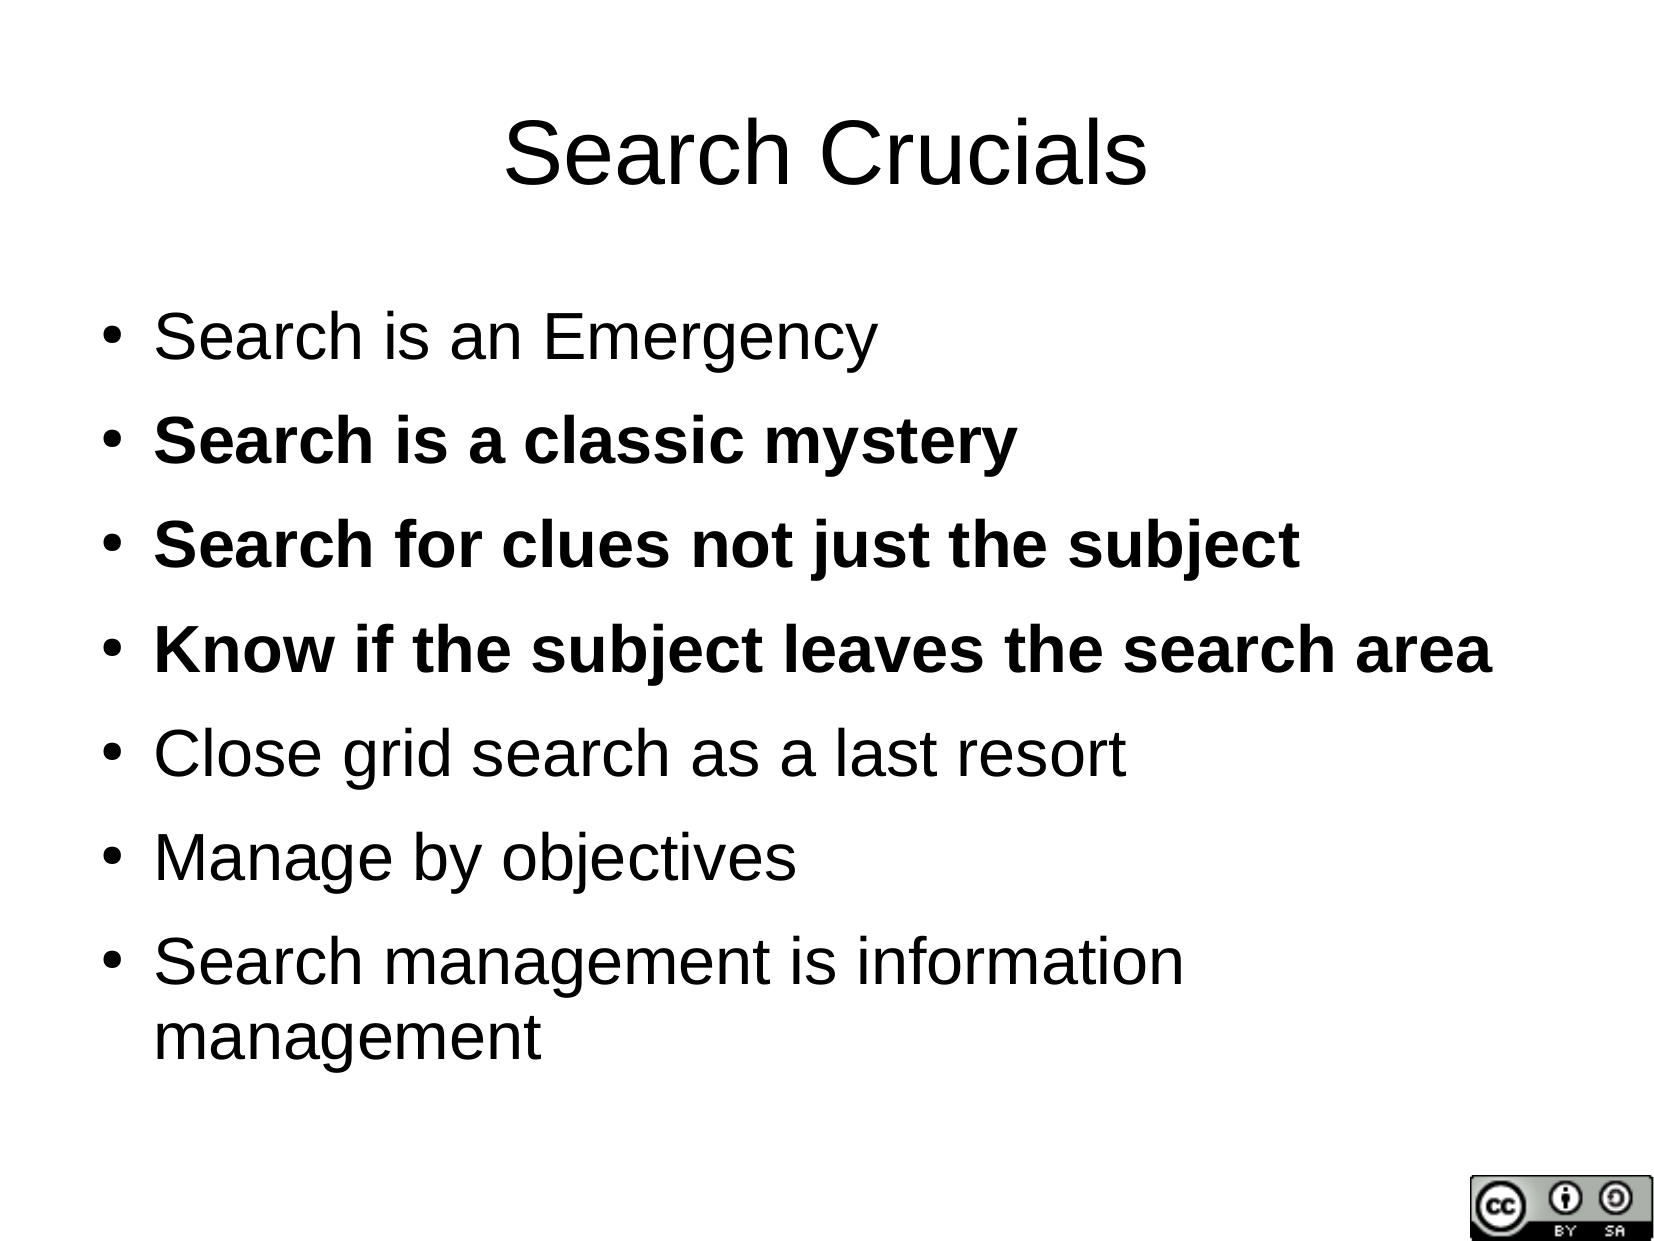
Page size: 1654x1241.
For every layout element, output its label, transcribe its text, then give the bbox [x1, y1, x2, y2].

list Search is an Emergency Search is a classic mystery Search for clues not just the subject Know if the subject leaves the search area Close grid search as a last resort Manage by objectives Search management is information management [82, 298, 1571, 1132]
title Search Crucials [82, 49, 1571, 257]
picture [1470, 1175, 1654, 1241]
